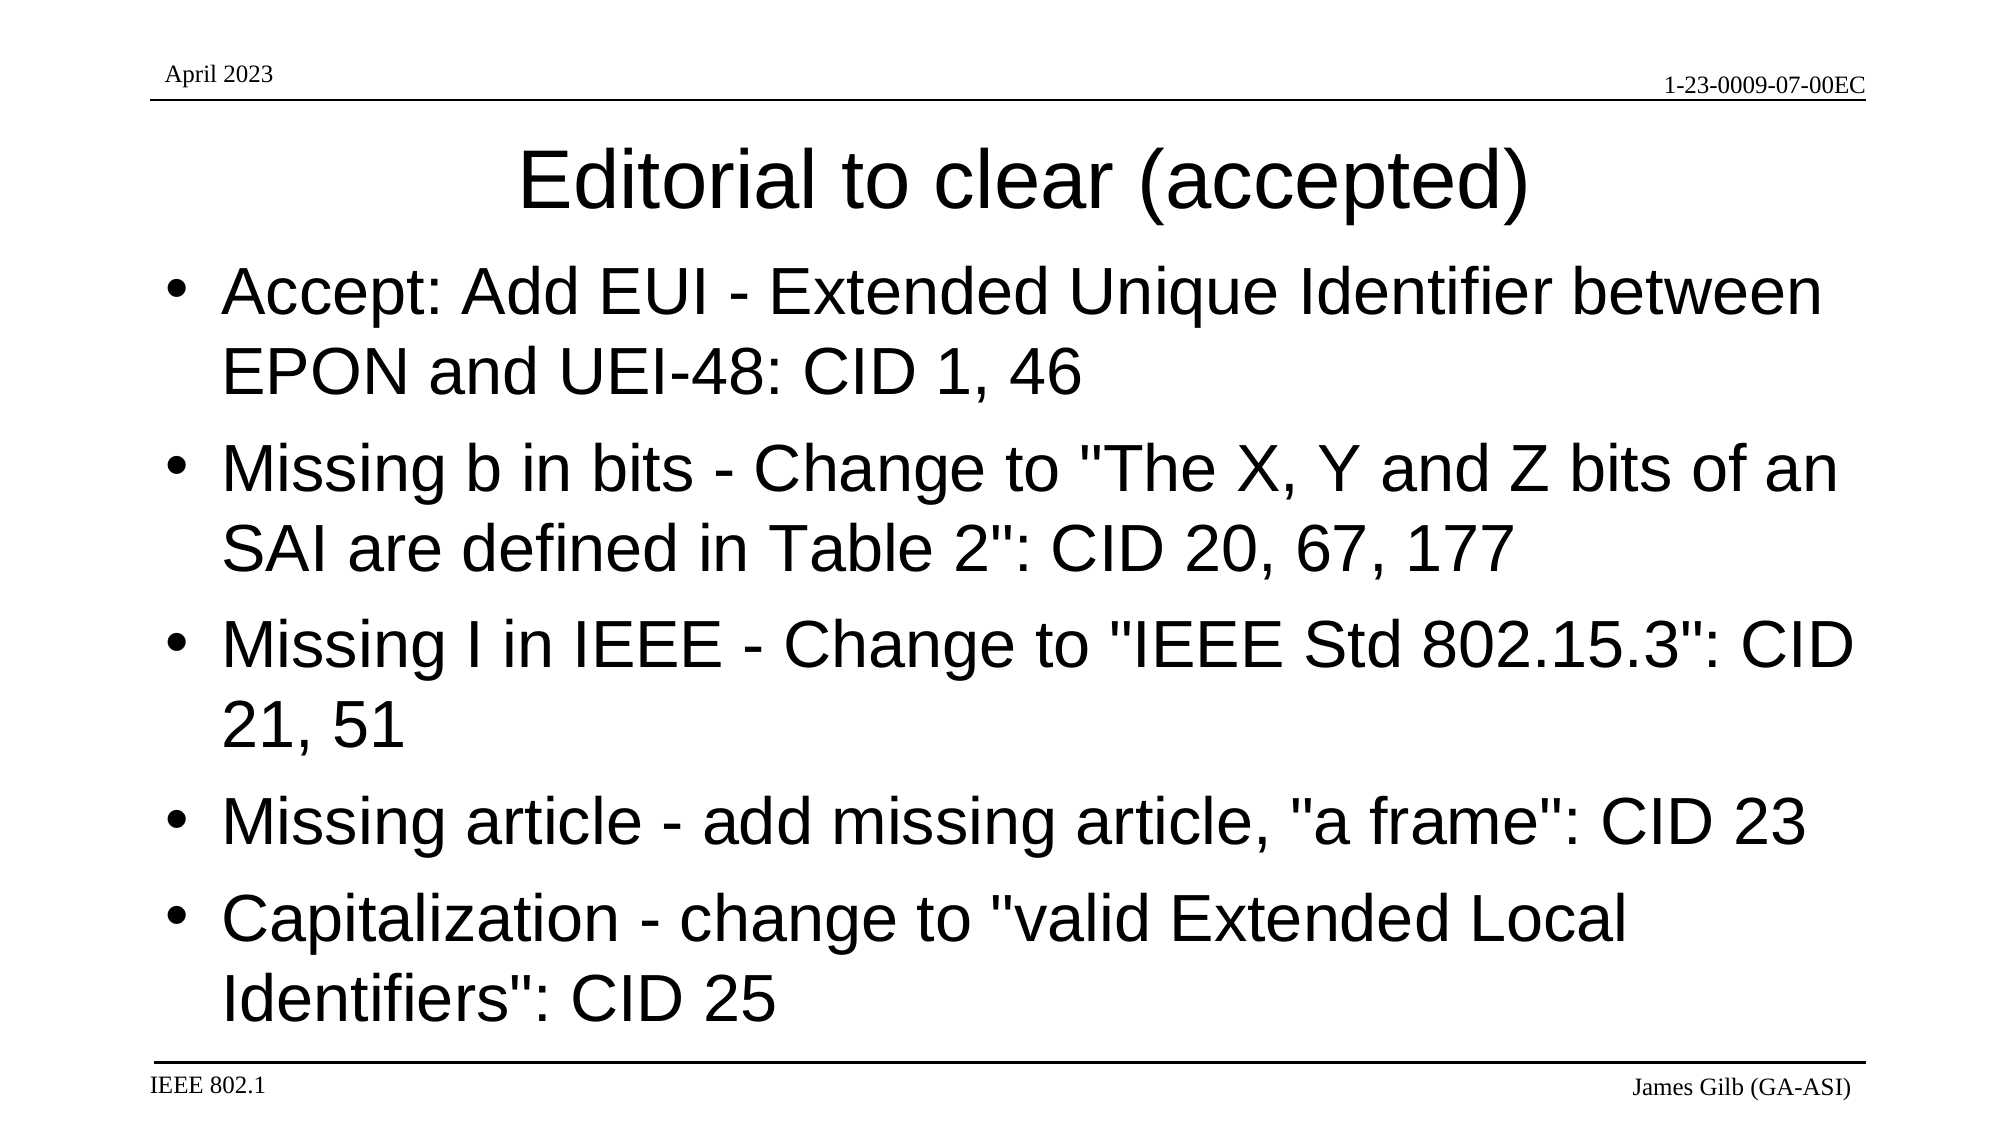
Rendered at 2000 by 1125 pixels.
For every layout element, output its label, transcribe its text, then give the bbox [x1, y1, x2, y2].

title Editorial to clear (accepted) [149, 112, 1900, 238]
list Accept: Add EUI - Extended Unique Identifier between EPON and UEI-48: CID 1, 46 Missing b in bits - Change to "The X, Y and Z bits of an SAI are defined in Table 2": CID 20, 67, 177 Missing I in IEEE - Change to "IEEE Std 802.15.3": CID 21, 51 Missing article - add missing article, "a frame": CID 23 Capitalization - change to "valid Extended Local Identifiers": CID 25 [150, 239, 1900, 1051]
